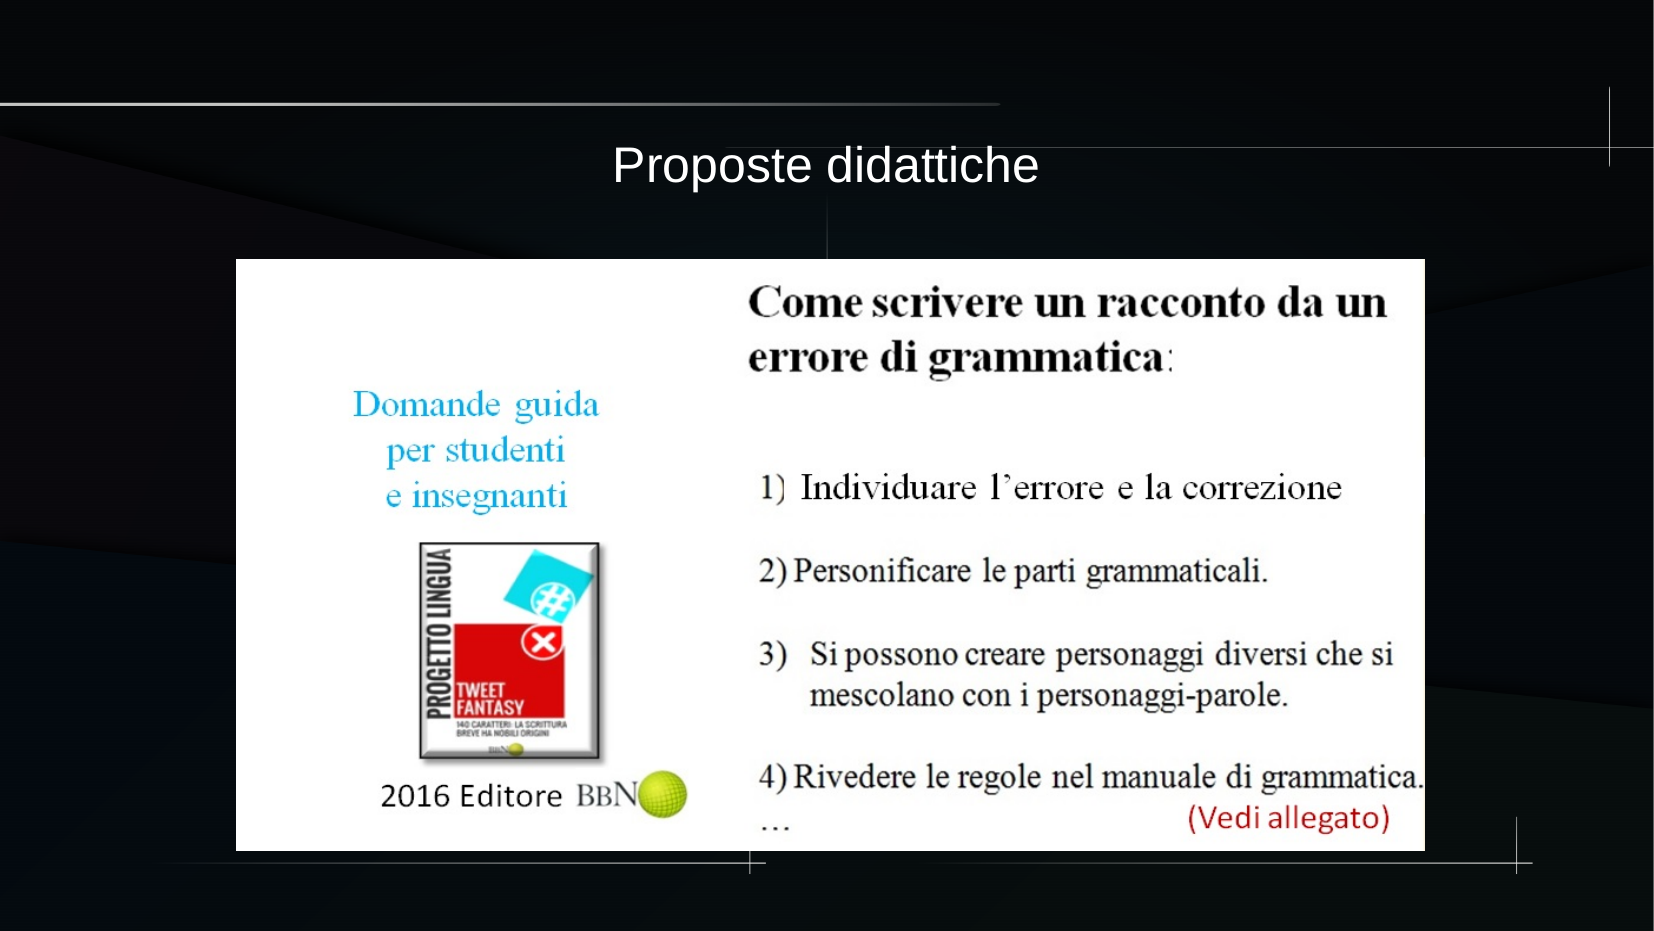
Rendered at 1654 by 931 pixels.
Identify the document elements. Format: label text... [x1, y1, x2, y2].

text_box Proposte didattiche [354, 129, 1300, 201]
picture [0, 0, 1654, 931]
